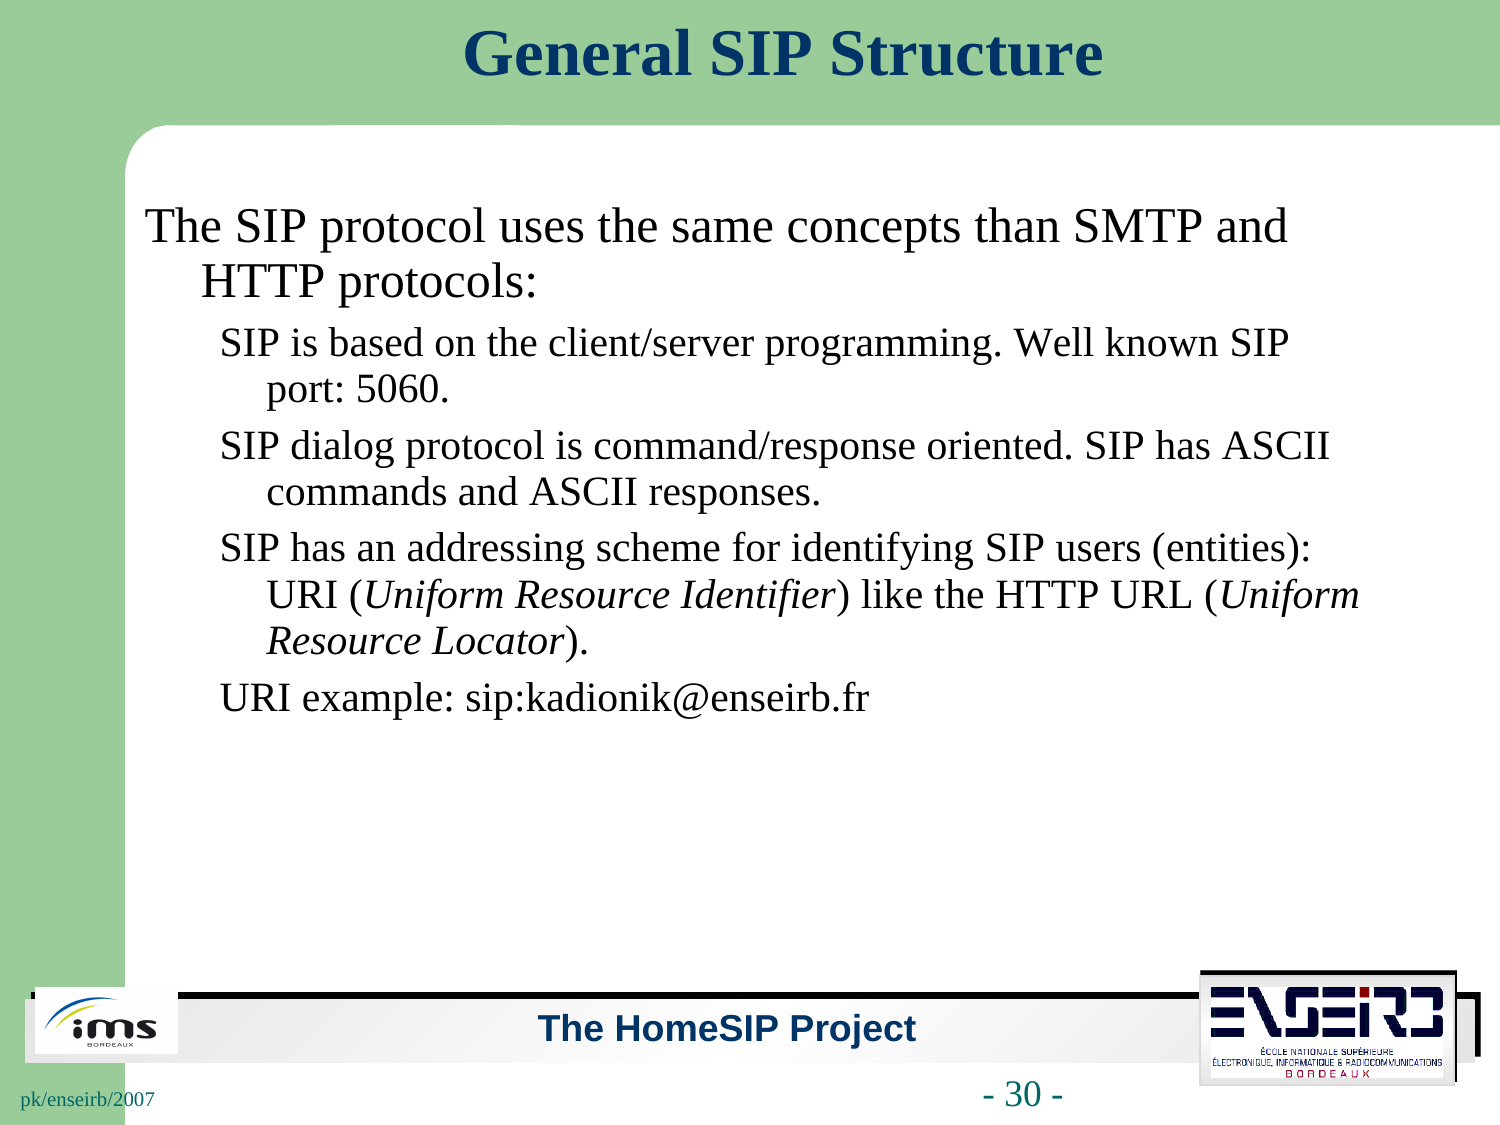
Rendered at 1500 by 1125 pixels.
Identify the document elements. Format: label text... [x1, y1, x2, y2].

picture [35, 987, 178, 1054]
text_box The SIP protocol uses the same concepts than SMTP and HTTP protocols: SIP is based on the client/server programming. Well known SIP port: 5060. SIP dialog protocol is command/response oriented. SIP has ASCII commands and ASCII responses. SIP has an addressing scheme for identifying SIP users (entities): URI (Uniform Resource Identifier) like the HTTP URL (Uniform Resource Locator). URI example: sip:kadionik@enseirb.fr [129, 190, 1392, 802]
text_box General SIP Structure [246, 8, 1322, 99]
picture [1211, 987, 1443, 1078]
